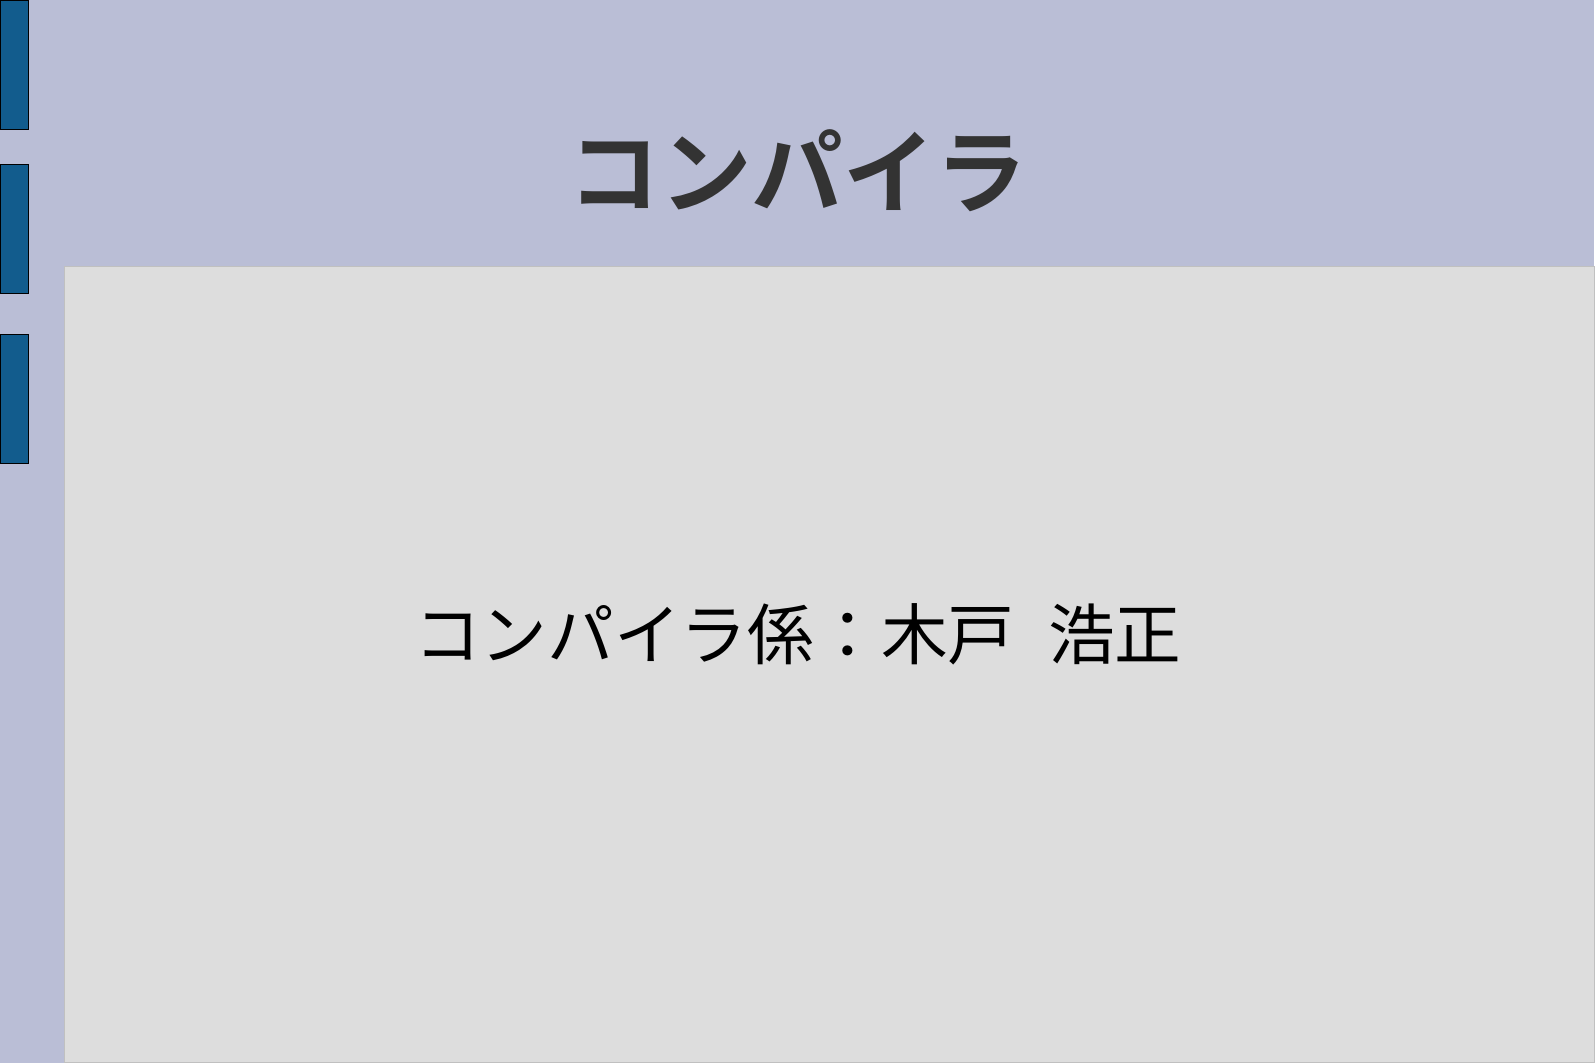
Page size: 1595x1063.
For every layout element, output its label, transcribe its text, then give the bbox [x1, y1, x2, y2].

subtitle コンパイラ係：木戸 浩正 [117, 295, 1479, 966]
title コンパイラ [117, 78, 1479, 256]
